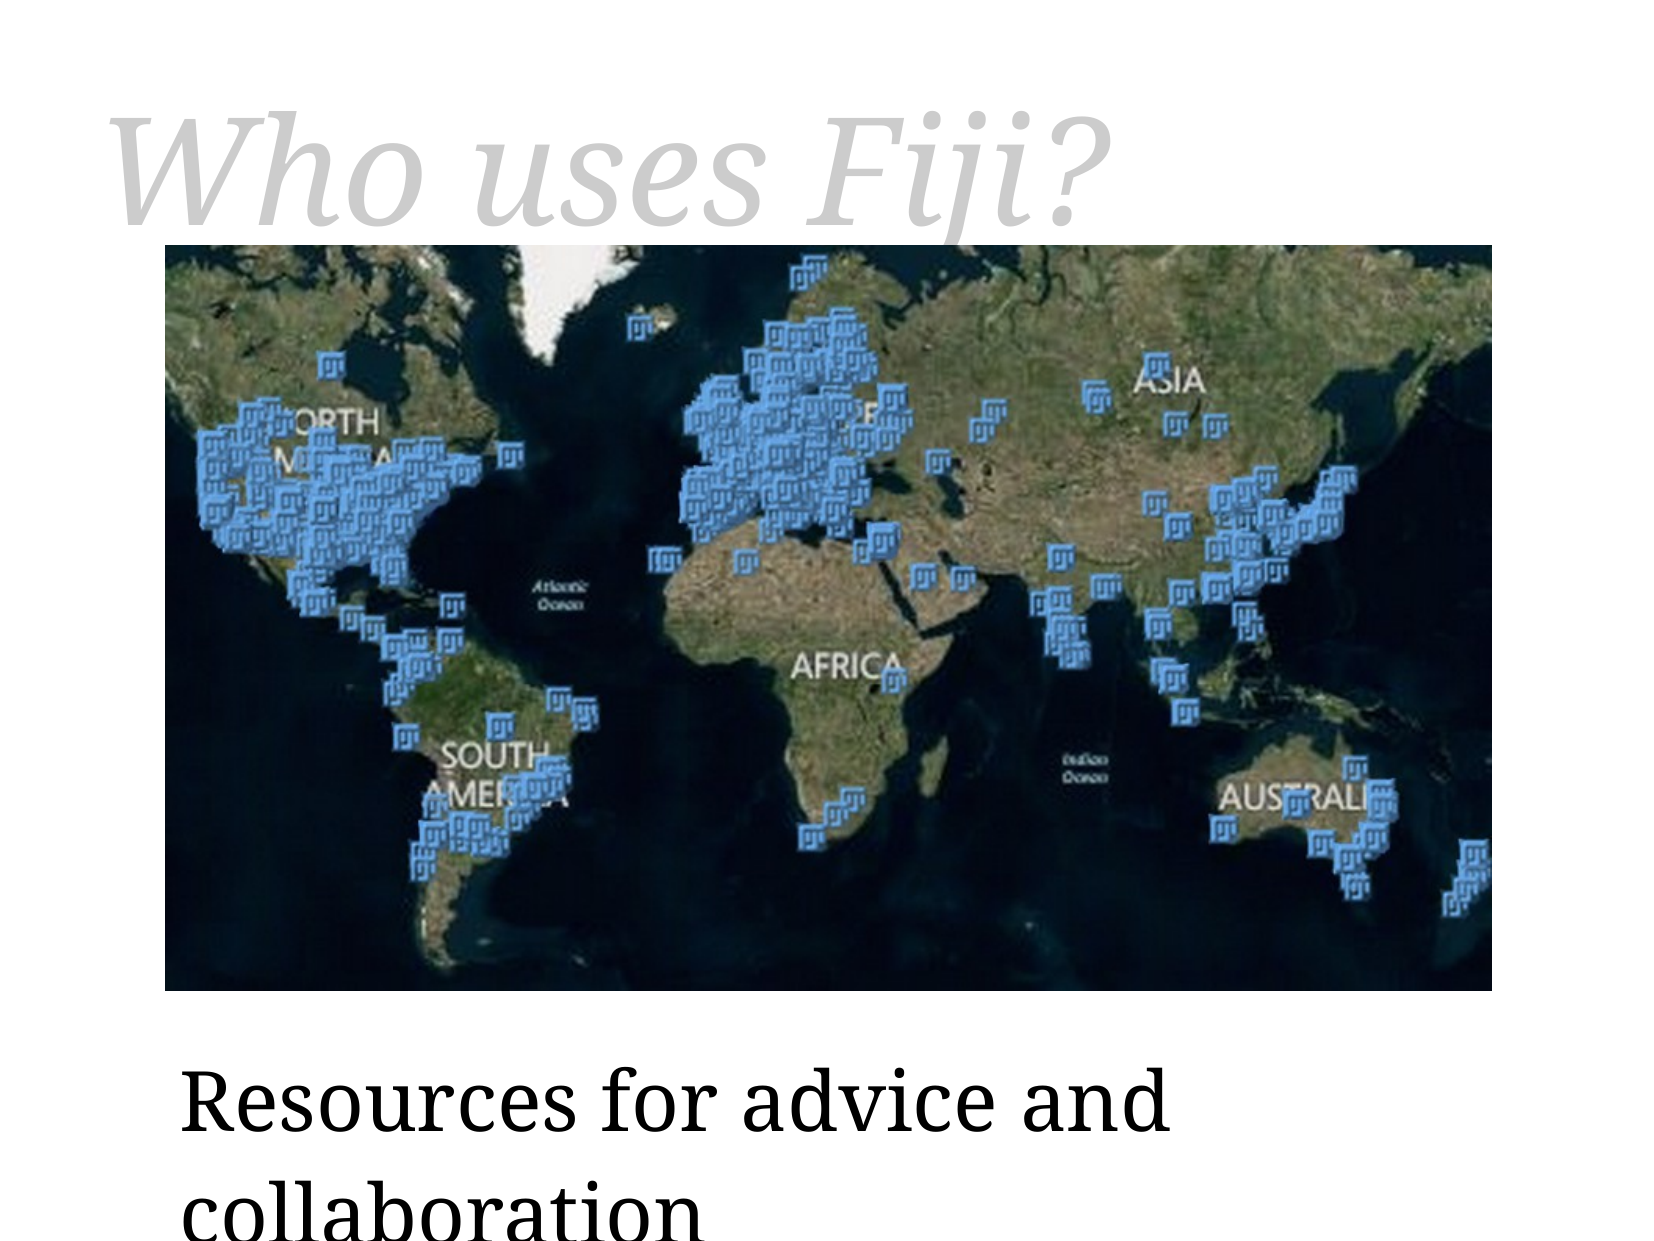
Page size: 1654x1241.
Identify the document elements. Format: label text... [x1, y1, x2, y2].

picture [165, 245, 1492, 991]
text_box Who uses Fiji? [81, 57, 1654, 239]
text_box Resources for advice and collaboration [165, 1035, 1576, 1143]
